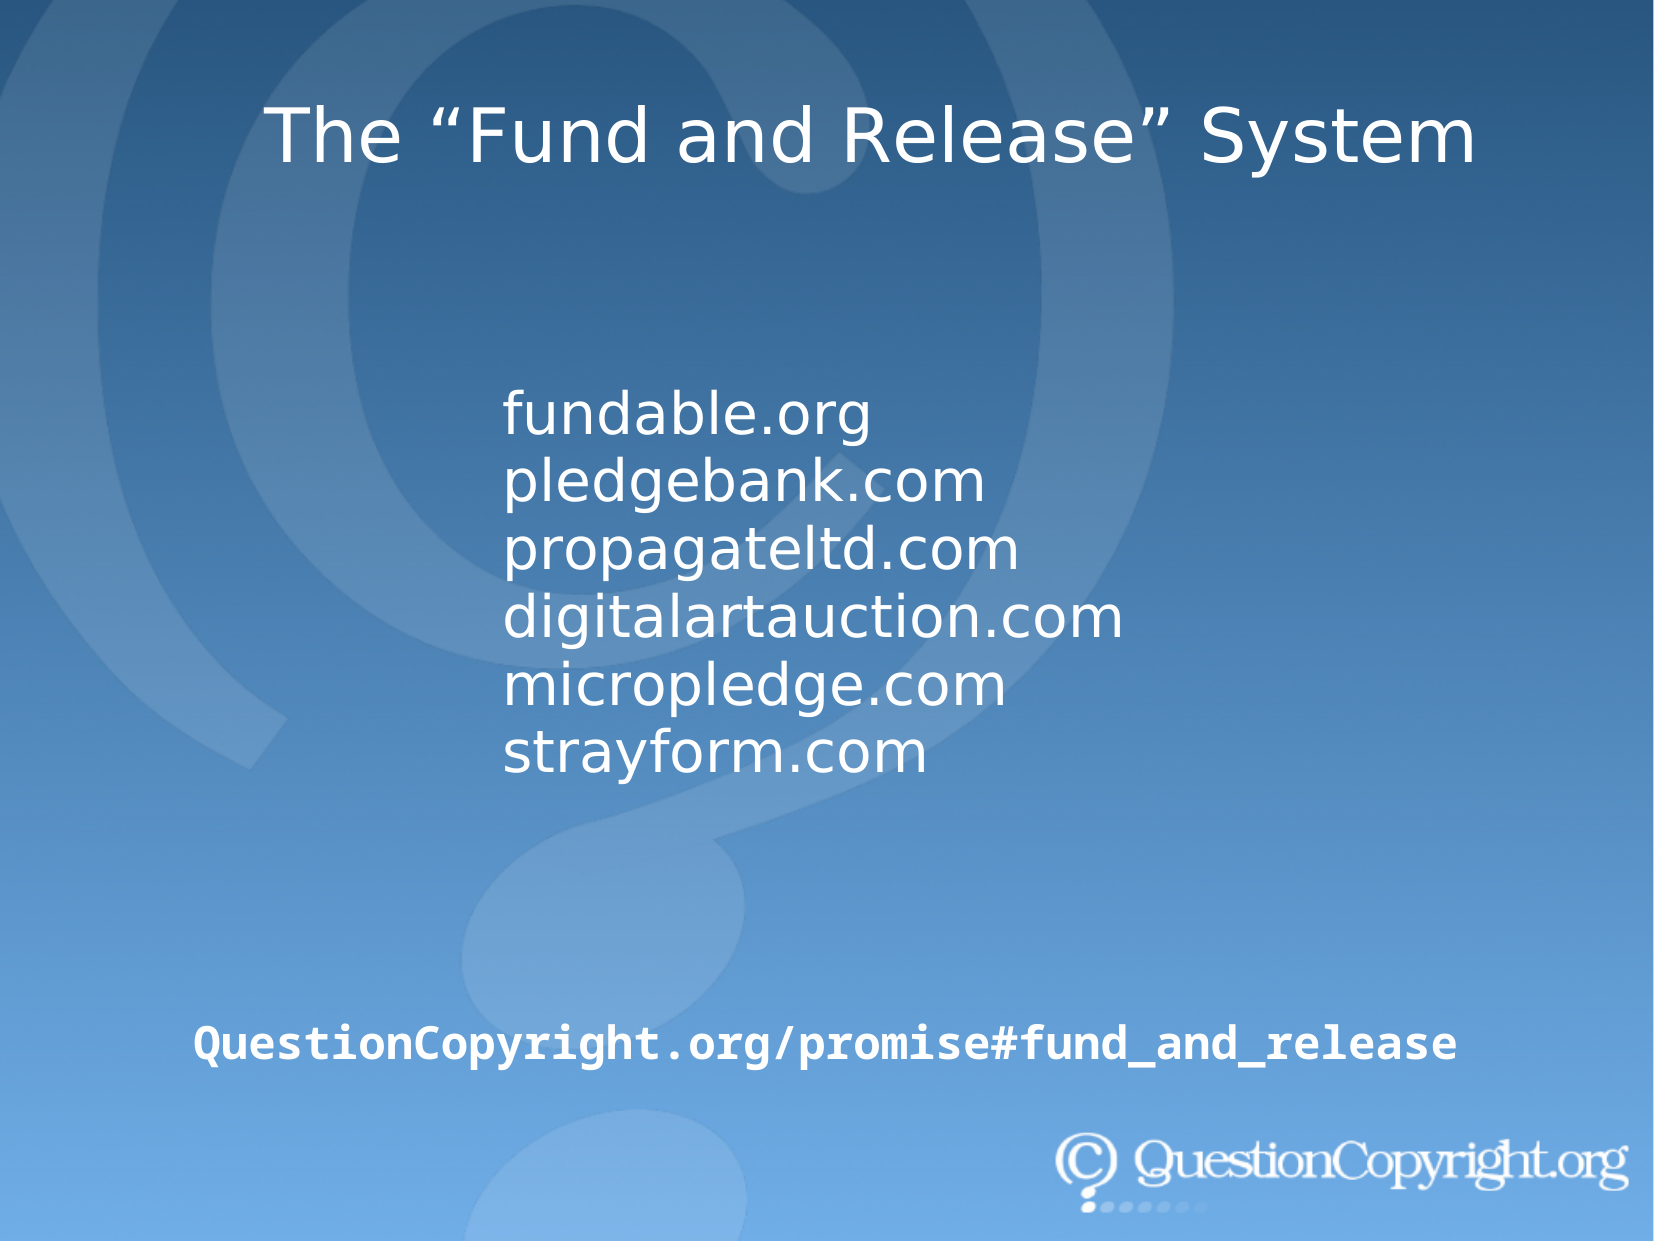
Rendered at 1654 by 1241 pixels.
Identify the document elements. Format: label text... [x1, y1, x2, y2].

text_box fundable.org pledgebank.com propagateltd.com digitalartauction.com micropledge.com strayform.com [487, 372, 1141, 795]
text_box The “Fund and Release” System [249, 85, 1495, 188]
picture [0, 0, 1654, 1241]
text_box QuestionCopyright.org/promise#fund_and_release [178, 1003, 1474, 1073]
